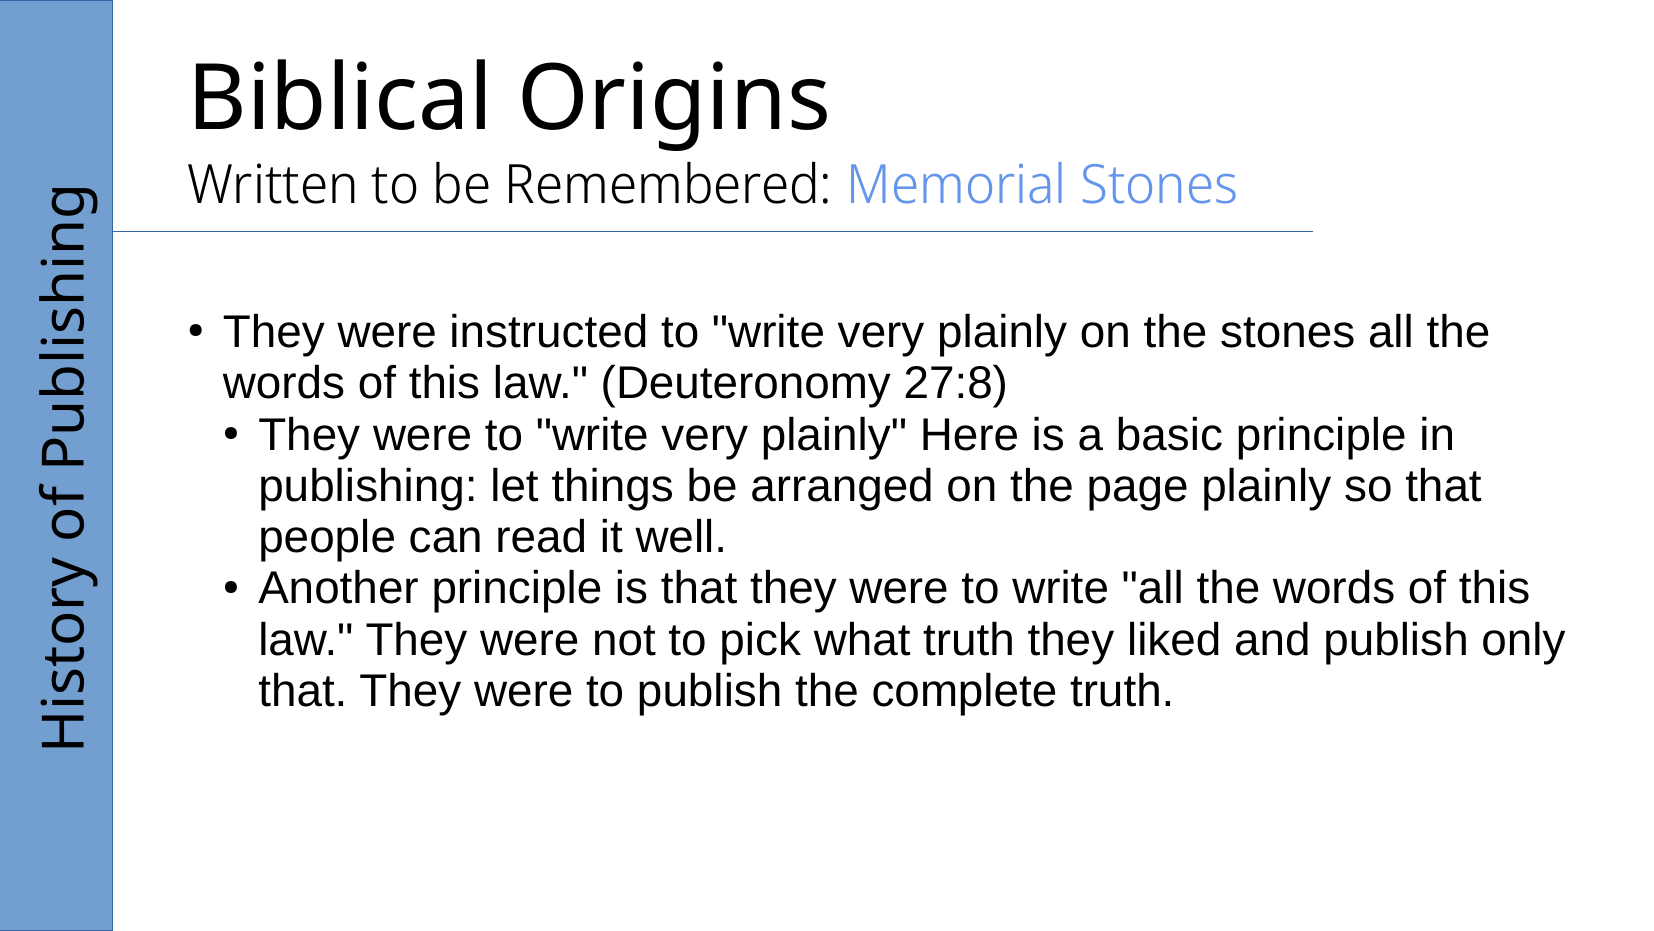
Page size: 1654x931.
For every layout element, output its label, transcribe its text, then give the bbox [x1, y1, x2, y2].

title Written to be Remembered: Memorial Stones [187, 125, 1571, 239]
text_box [0, 0, 113, 931]
text_box History of Publishing [13, 37, 105, 901]
subtitle They were instructed to "write very plainly on the stones all the words of this law." (Deuteronomy 27:8) They were to "write very plainly" Here is a basic principle in publishing: let things be arranged on the page plainly so that people can read it well. Another principle is that they were to write "all the words of this law." They were not to pick what truth they liked and publish only that. They were to publish the complete truth. [187, 306, 1571, 846]
title Biblical Origins [187, 33, 1571, 125]
